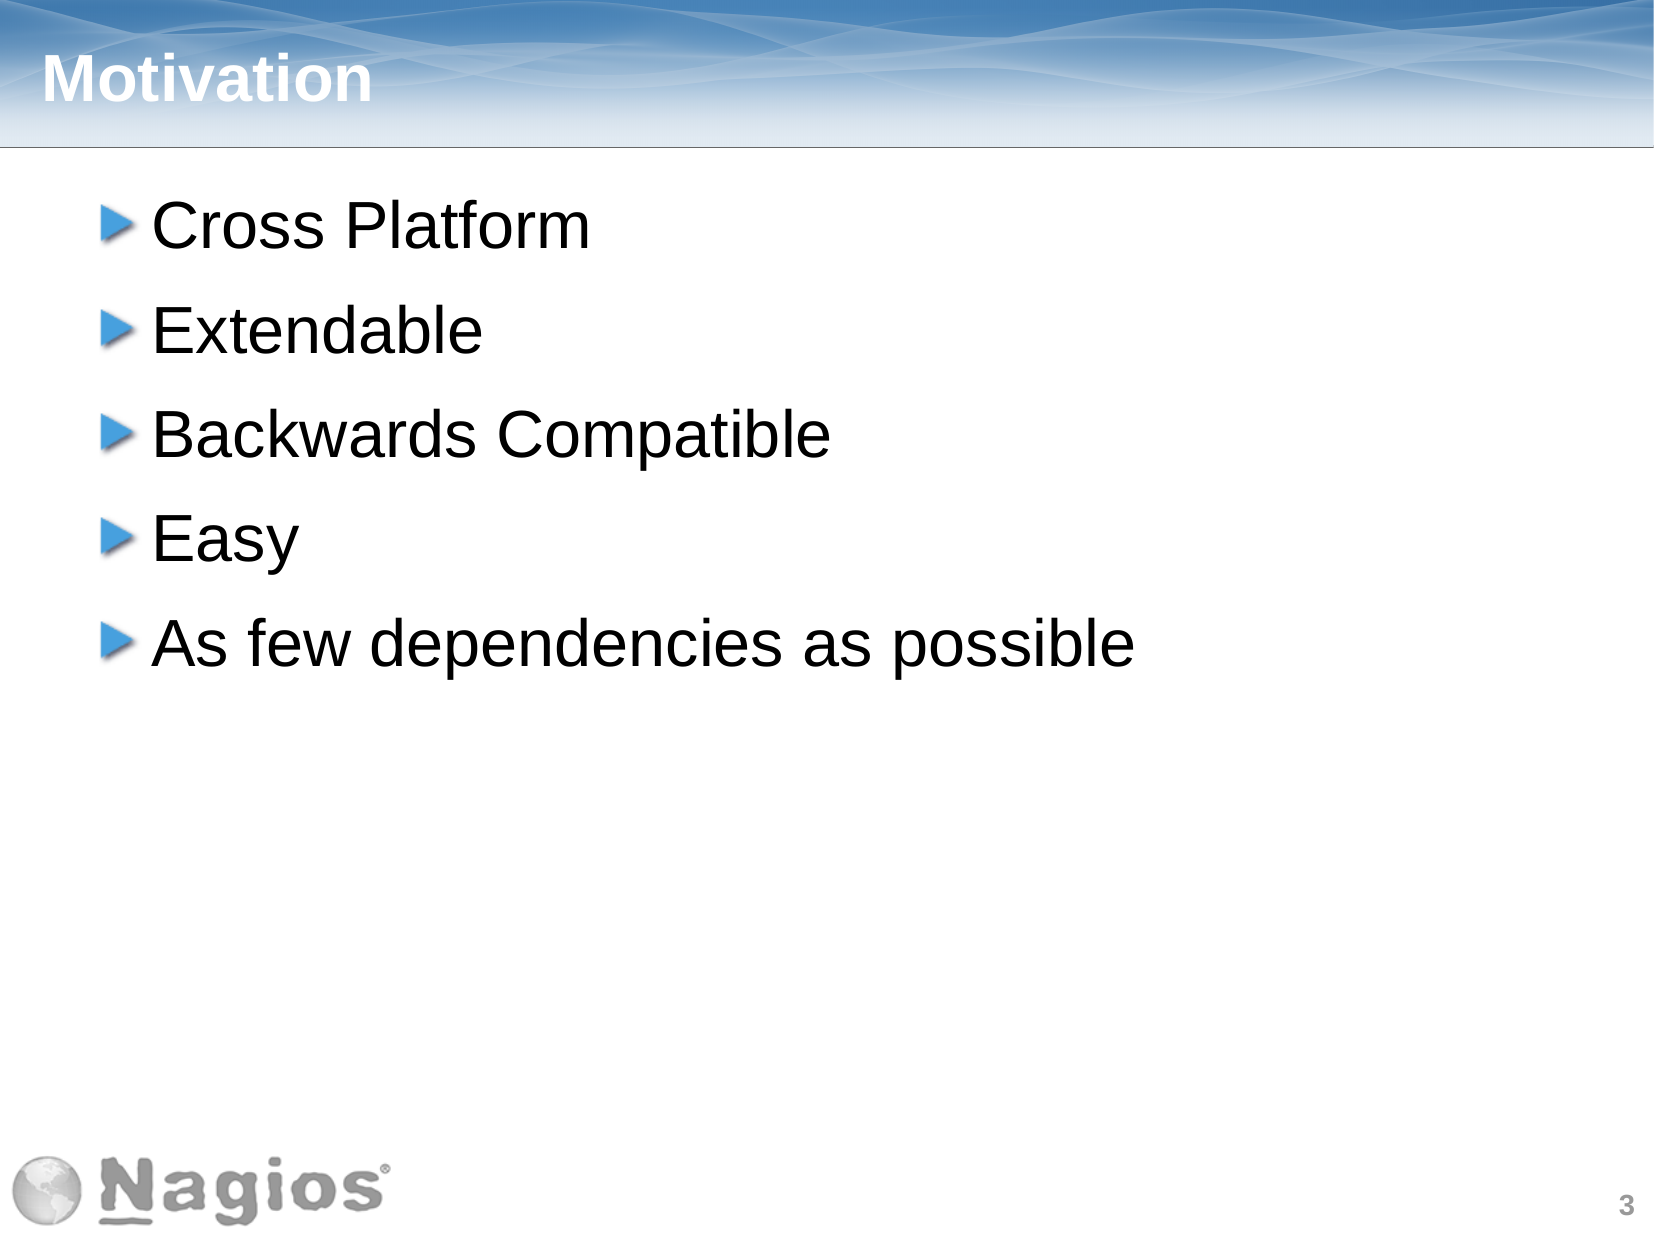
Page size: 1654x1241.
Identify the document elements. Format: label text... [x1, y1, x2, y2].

list Cross Platform Extendable Backwards Compatible Easy As few dependencies as possible [80, 188, 1569, 1007]
picture [0, 0, 1654, 147]
title Motivation [41, 29, 1248, 127]
picture [5, 1143, 400, 1239]
